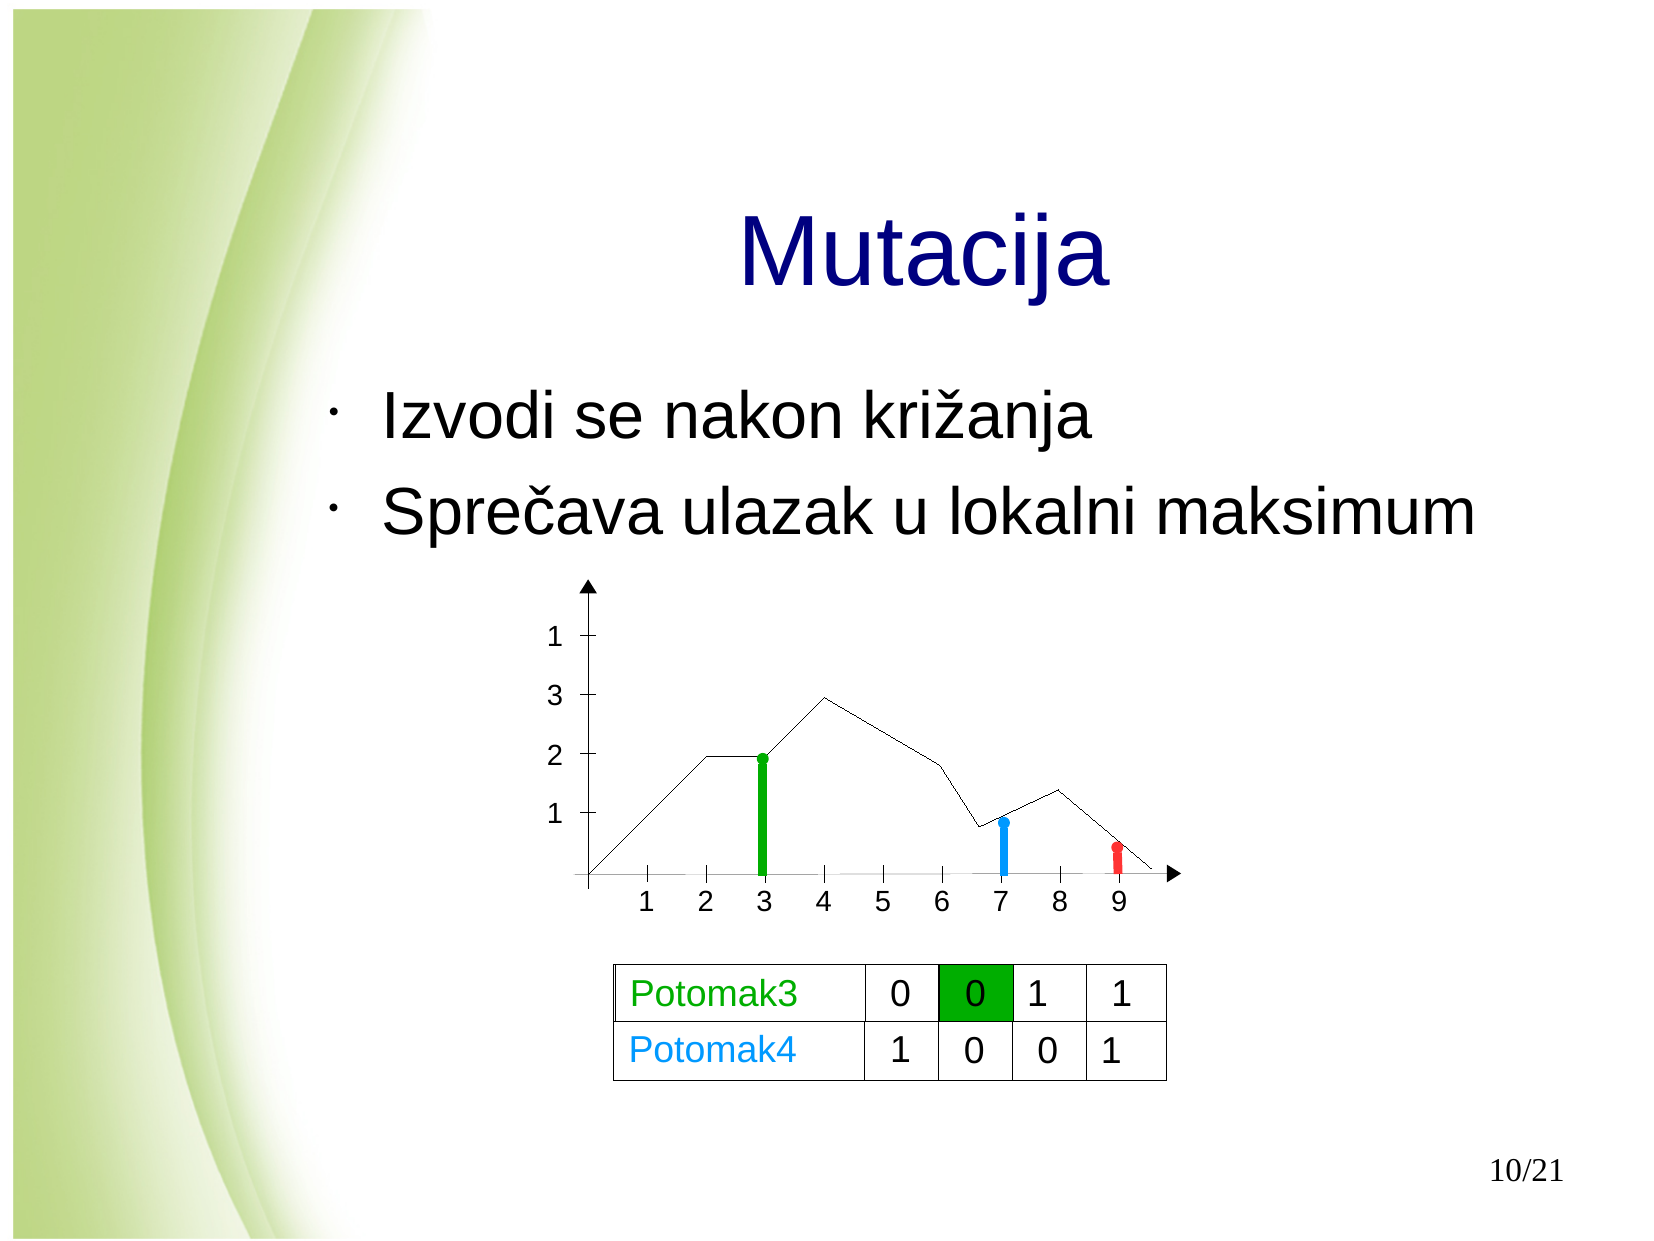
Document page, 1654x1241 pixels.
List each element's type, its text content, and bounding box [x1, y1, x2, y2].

text_box Potomak3 [615, 964, 866, 1022]
text_box 4 [800, 877, 847, 926]
picture [7, 355, 1654, 1241]
text_box 0 [866, 964, 938, 1021]
text_box Potomak4 [613, 1021, 864, 1081]
text_box 2 [532, 731, 578, 779]
text_box 0 [1012, 1021, 1086, 1081]
picture [7, 3, 1654, 147]
text_box 7 [978, 877, 1024, 926]
text_box 3 [532, 671, 578, 720]
text_box 6 [919, 877, 965, 926]
text_box 1 [1086, 1021, 1167, 1081]
text_box 3 [741, 877, 788, 926]
text_box Sprečava ulazak u lokalni maksimum [310, 474, 1541, 550]
text_box 2 [682, 877, 729, 926]
title Mutacija [0, 147, 1654, 355]
text_box Izvodi se nakon križanja [310, 377, 1472, 453]
text_box 1 [532, 612, 578, 661]
text_box 1 [1014, 964, 1086, 1021]
text_box 9 [1096, 877, 1143, 926]
text_box 5 [859, 877, 906, 926]
text_box 0 [939, 964, 1014, 1022]
text_box 1 [623, 877, 670, 926]
text_box 1 [864, 1021, 938, 1081]
text_box 1 [532, 790, 578, 838]
text_box 0 [938, 1021, 1012, 1081]
text_box 8 [1037, 877, 1084, 926]
text_box 1 [1086, 964, 1167, 1021]
